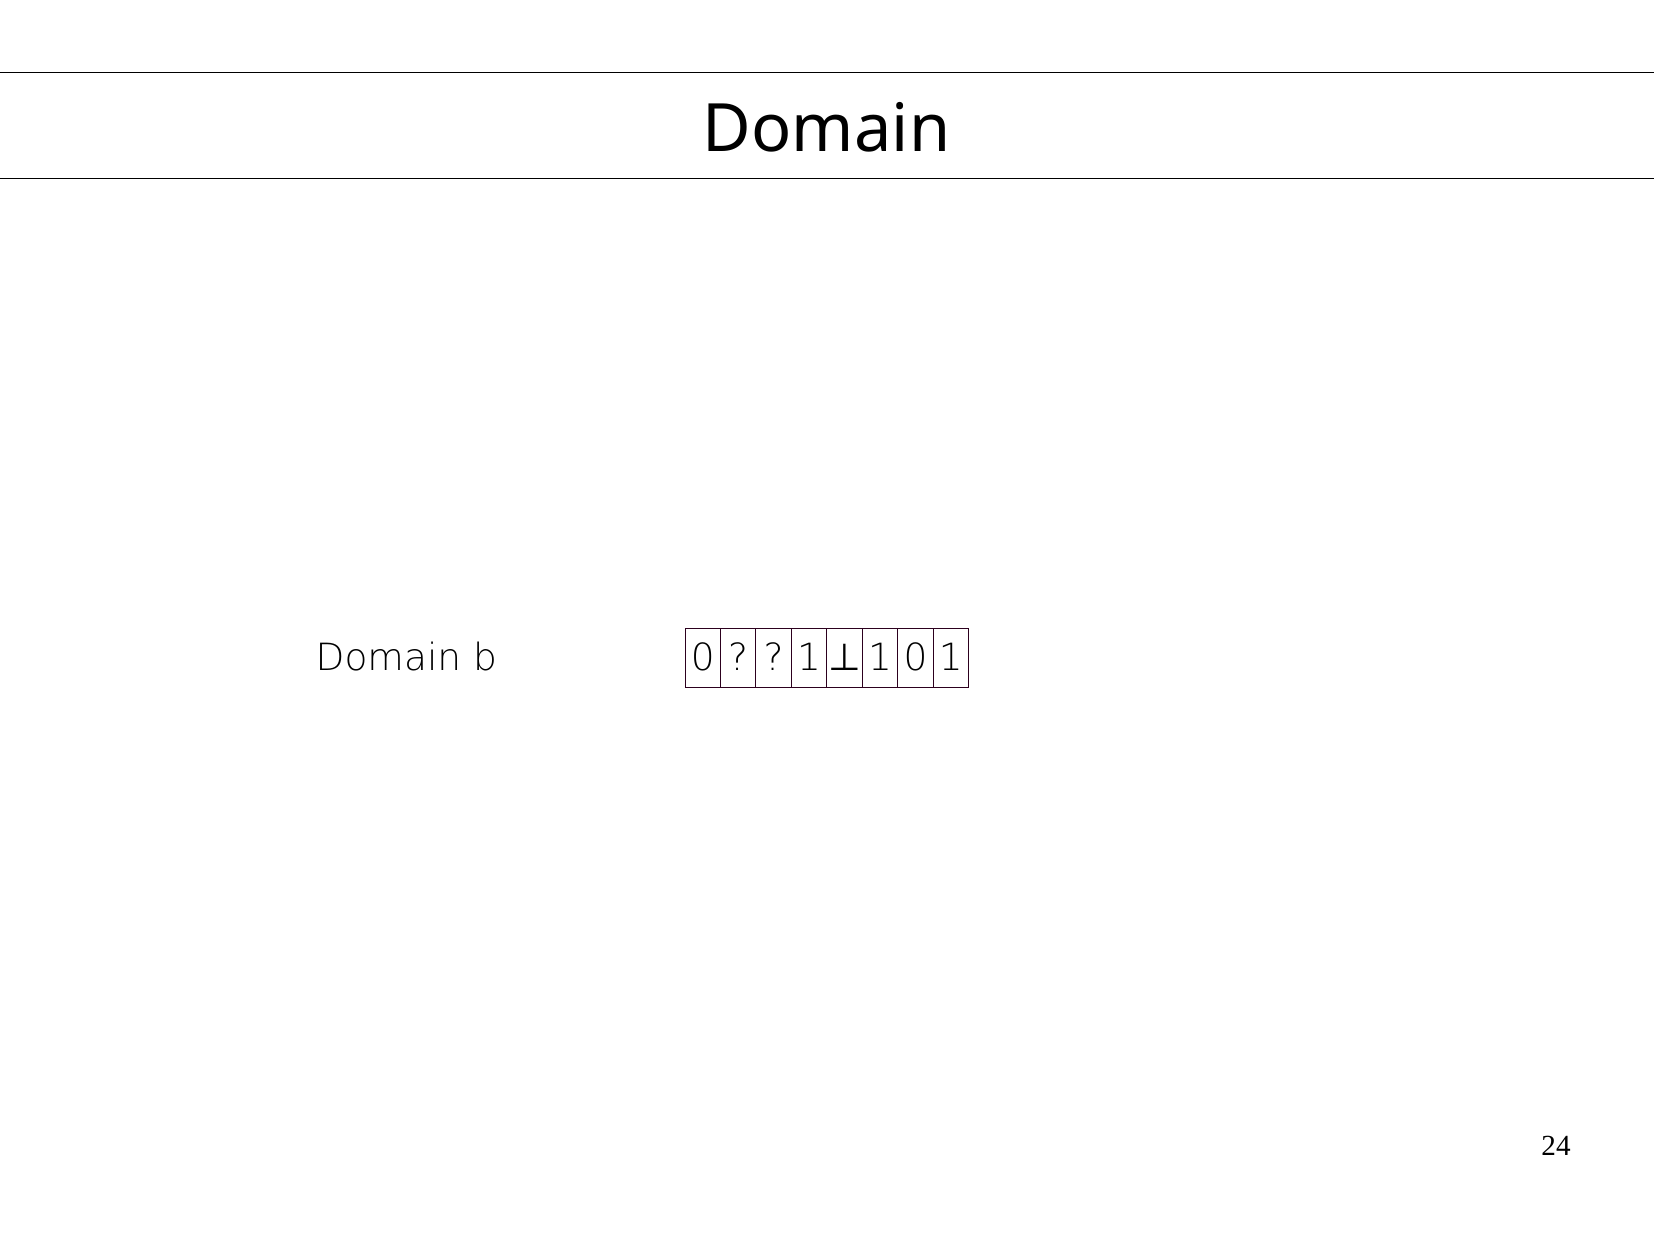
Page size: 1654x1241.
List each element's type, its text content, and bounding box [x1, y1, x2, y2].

text_box 1 [862, 628, 897, 688]
text_box 1 [933, 628, 969, 688]
text_box 0 [685, 628, 720, 688]
text_box Domain b [300, 628, 513, 688]
text_box 0 [897, 628, 933, 688]
text_box ⊥ [826, 628, 862, 688]
text_box Domain [0, 72, 1654, 166]
text_box 1 [791, 628, 826, 688]
text_box ? [720, 628, 755, 688]
text_box ? [755, 628, 791, 688]
